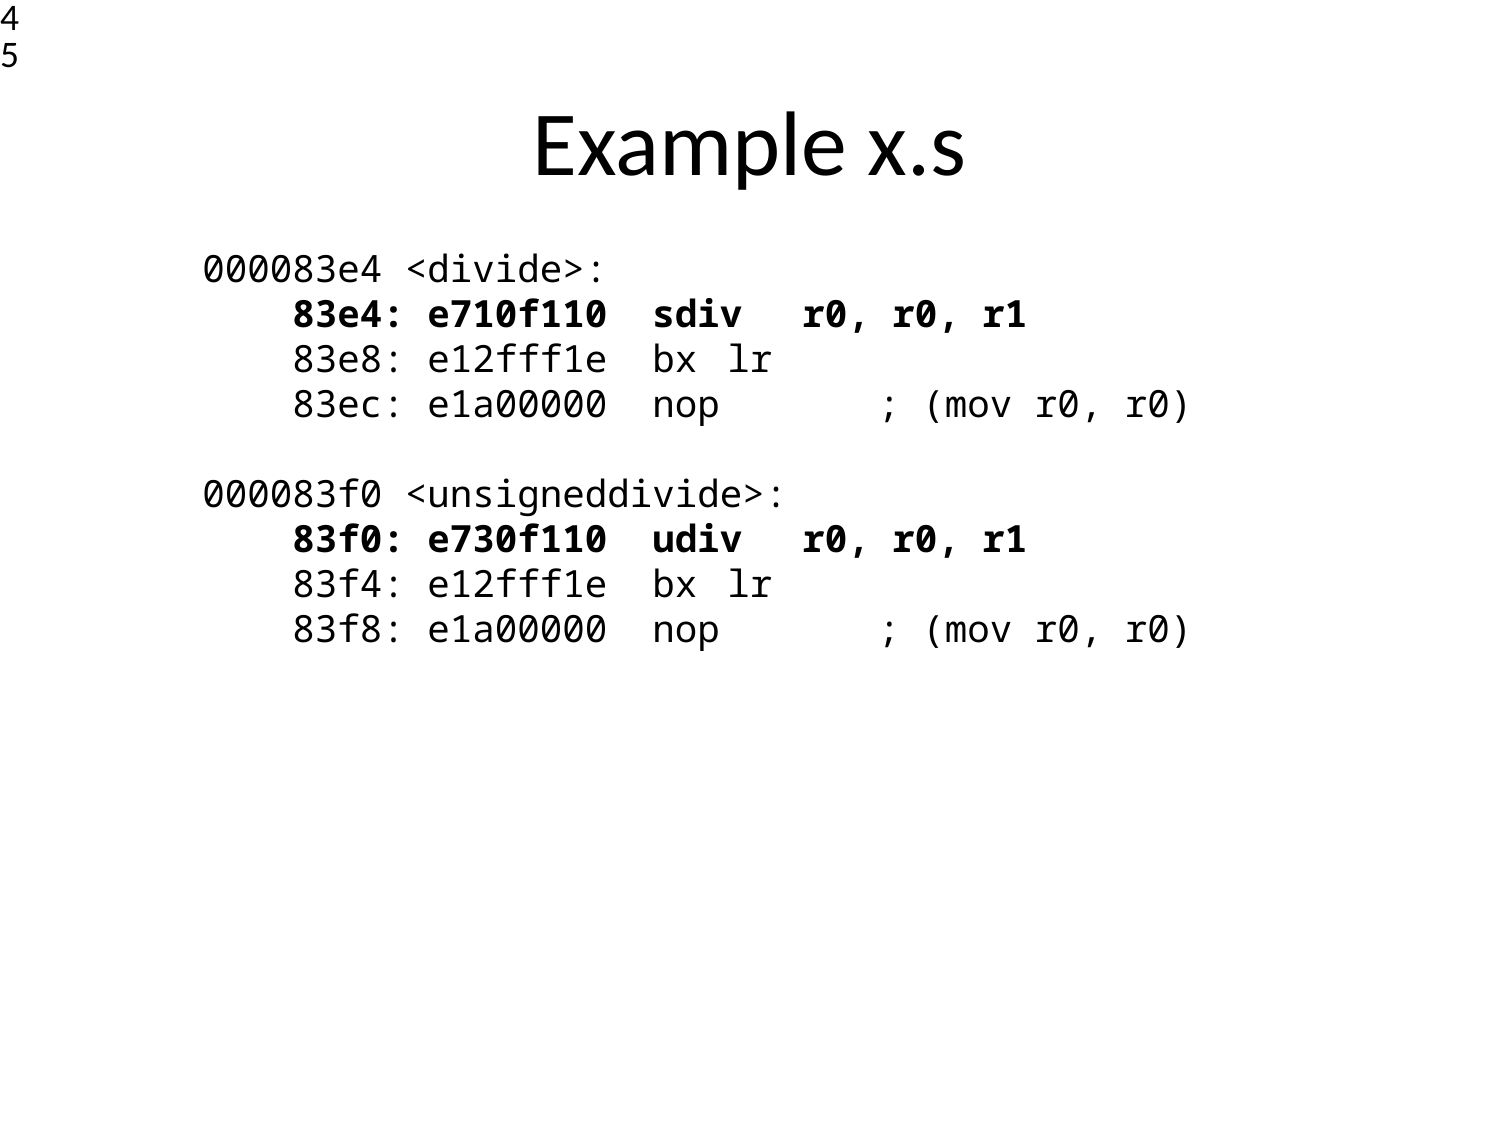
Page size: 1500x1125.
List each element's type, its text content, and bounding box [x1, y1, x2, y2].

title Example x.s [75, 45, 1425, 233]
text_box 000083e4 <divide>: 83e4: e710f110 sdiv r0, r0, r1 83e8: e12fff1e bx lr 83ec: e1a00000 nop ; (mov r0, r0) 000083f0 <unsigneddivide>: 83f0: e730f110 udiv r0, r0, r1 83f4: e12fff1e bx lr 83f8: e1a00000 nop ; (mov r0, r0) [187, 237, 1263, 658]
